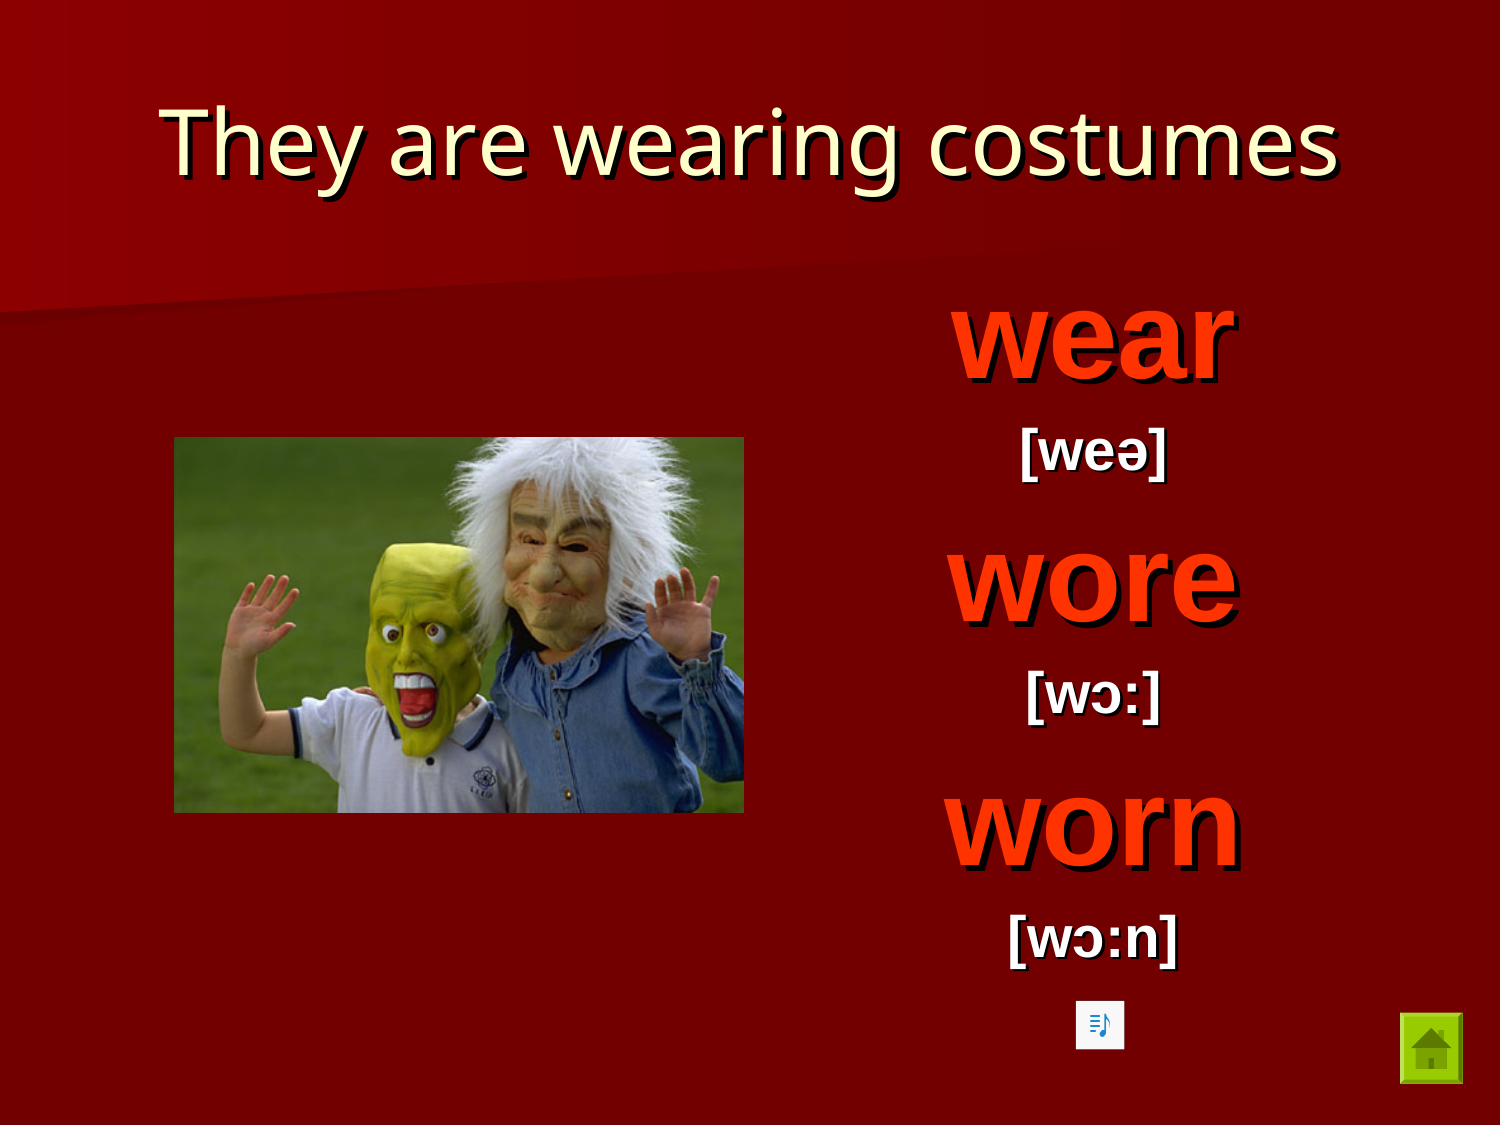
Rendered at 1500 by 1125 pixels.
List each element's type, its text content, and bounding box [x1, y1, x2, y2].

title They are wearing costumes [75, 45, 1426, 233]
text_box [1401, 1012, 1463, 1084]
text_box [1074, 999, 1126, 1051]
picture [174, 437, 744, 813]
list wear [weə] wore [wɔ:] worn [wɔ:n] [762, 262, 1426, 1000]
